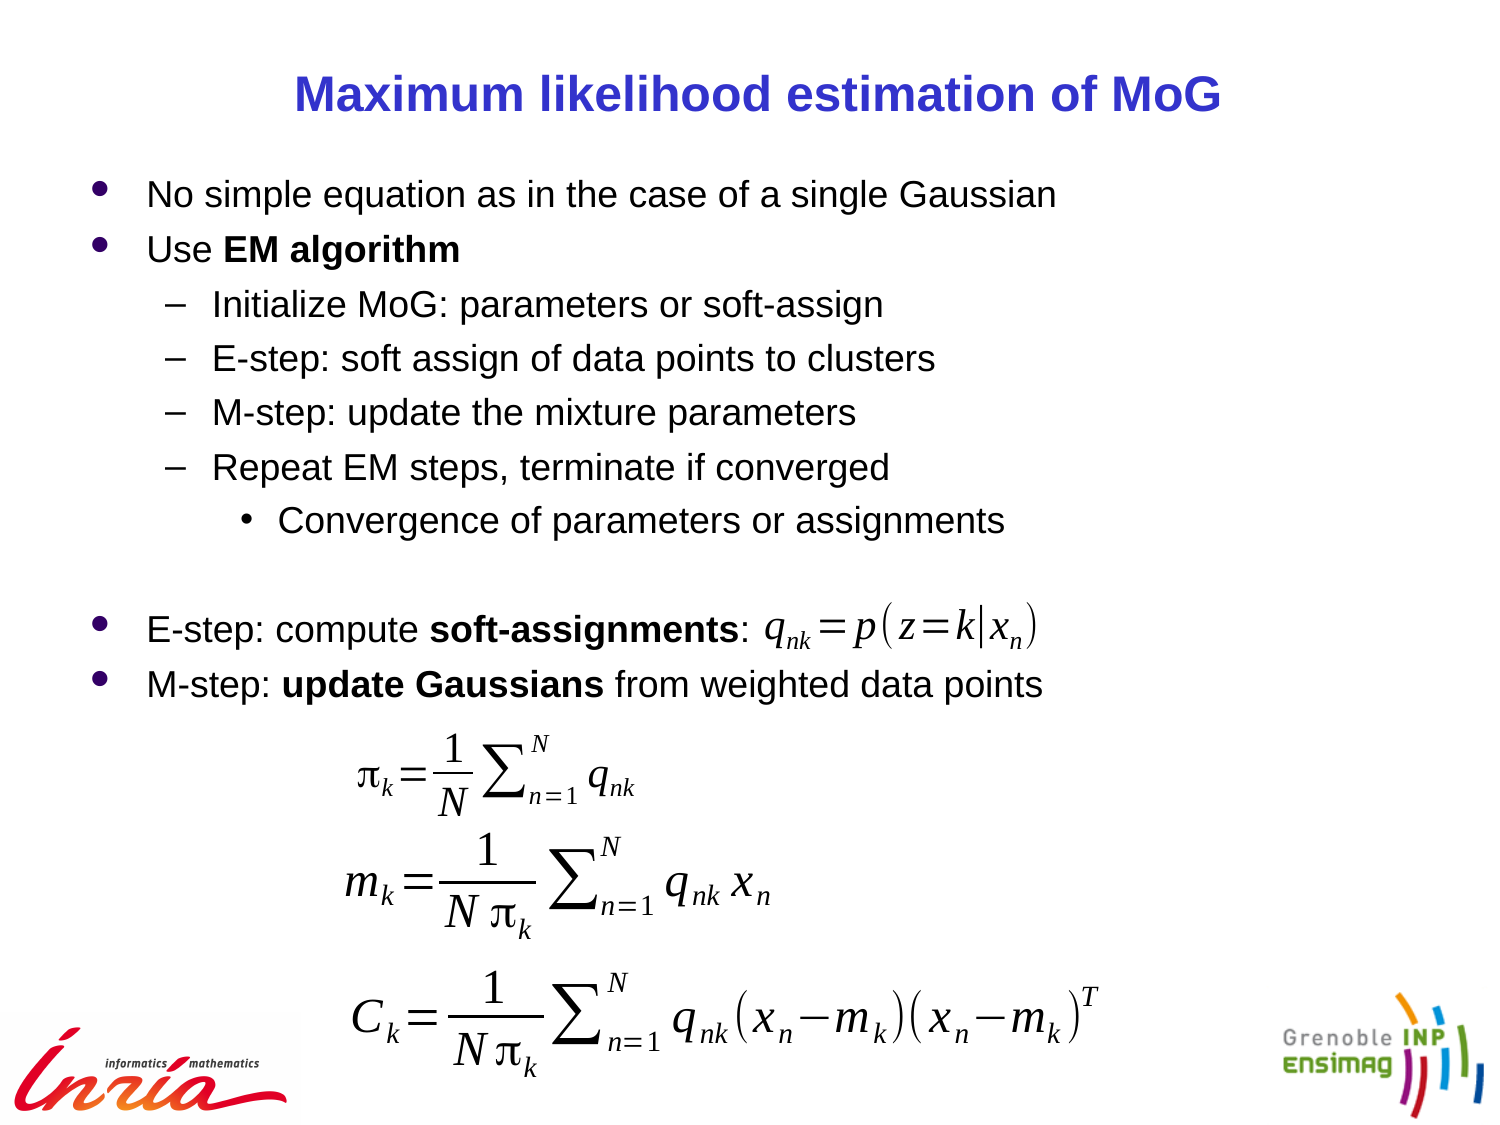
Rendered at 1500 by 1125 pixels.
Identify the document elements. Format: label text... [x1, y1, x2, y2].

chart [338, 959, 1108, 1083]
list No simple equation as in the case of a single Gaussian Use EM algorithm Initialize MoG: parameters or soft-assign E-step: soft assign of data points to clusters M-step: update the mixture parameters Repeat EM steps, terminate if converged Convergence of parameters or assignments E-step: compute soft-assignments: M-step: update Gaussians from weighted data points [75, 162, 1426, 1101]
picture [0, 1012, 301, 1125]
picture [1266, 986, 1489, 1125]
chart [332, 723, 782, 947]
chart [751, 600, 1051, 656]
title Maximum likelihood estimation of MoG [75, 45, 1426, 138]
